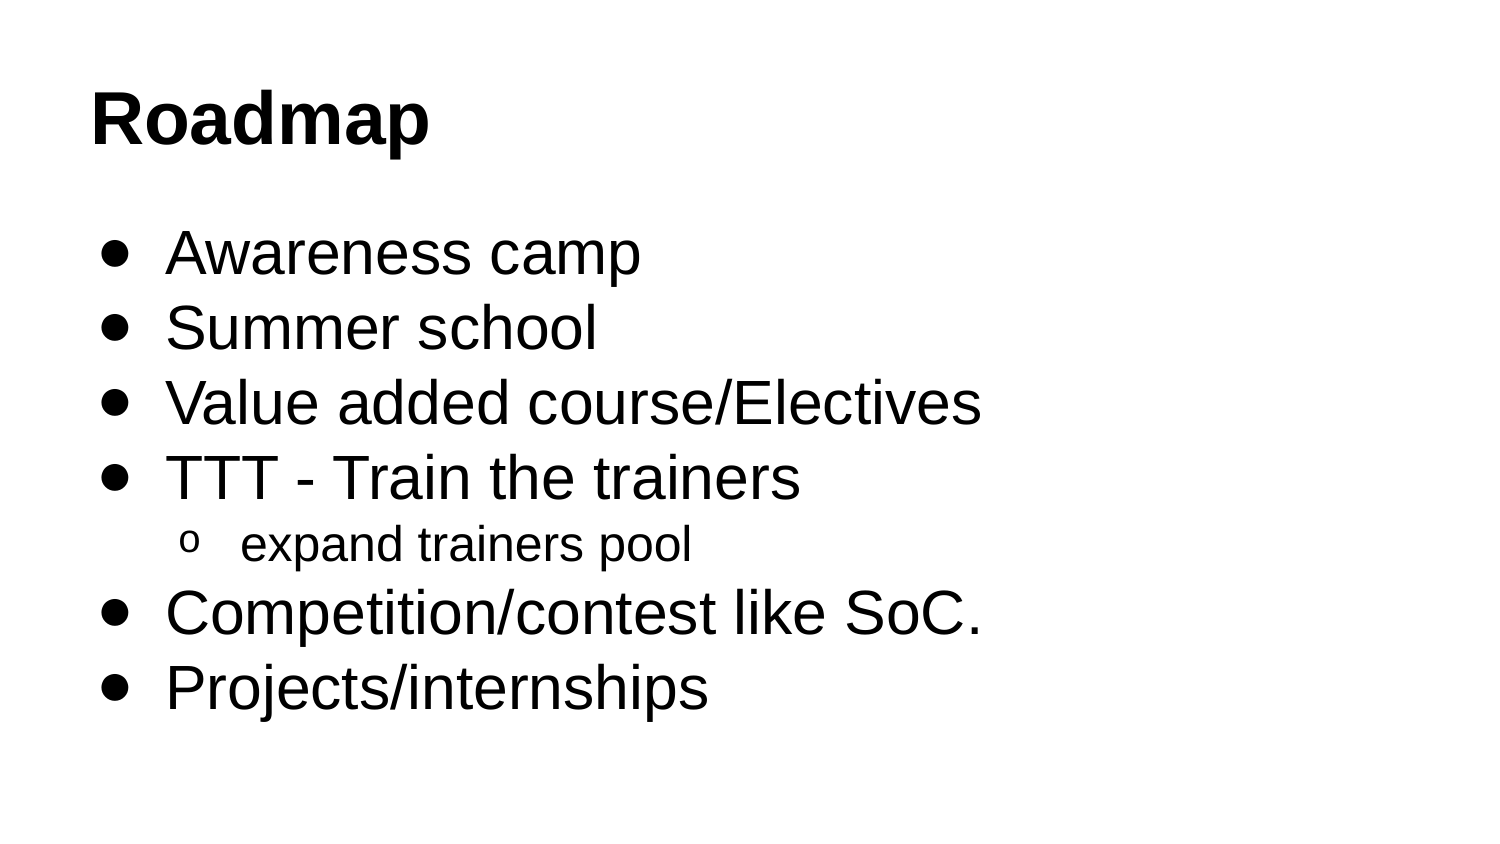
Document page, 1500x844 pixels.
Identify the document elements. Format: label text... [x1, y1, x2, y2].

list Awareness camp Summer school Value added course/Electives TTT - Train the trainers expand trainers pool Competition/contest like SoC. Projects/internships [75, 196, 1425, 808]
title Roadmap [75, 33, 1425, 175]
